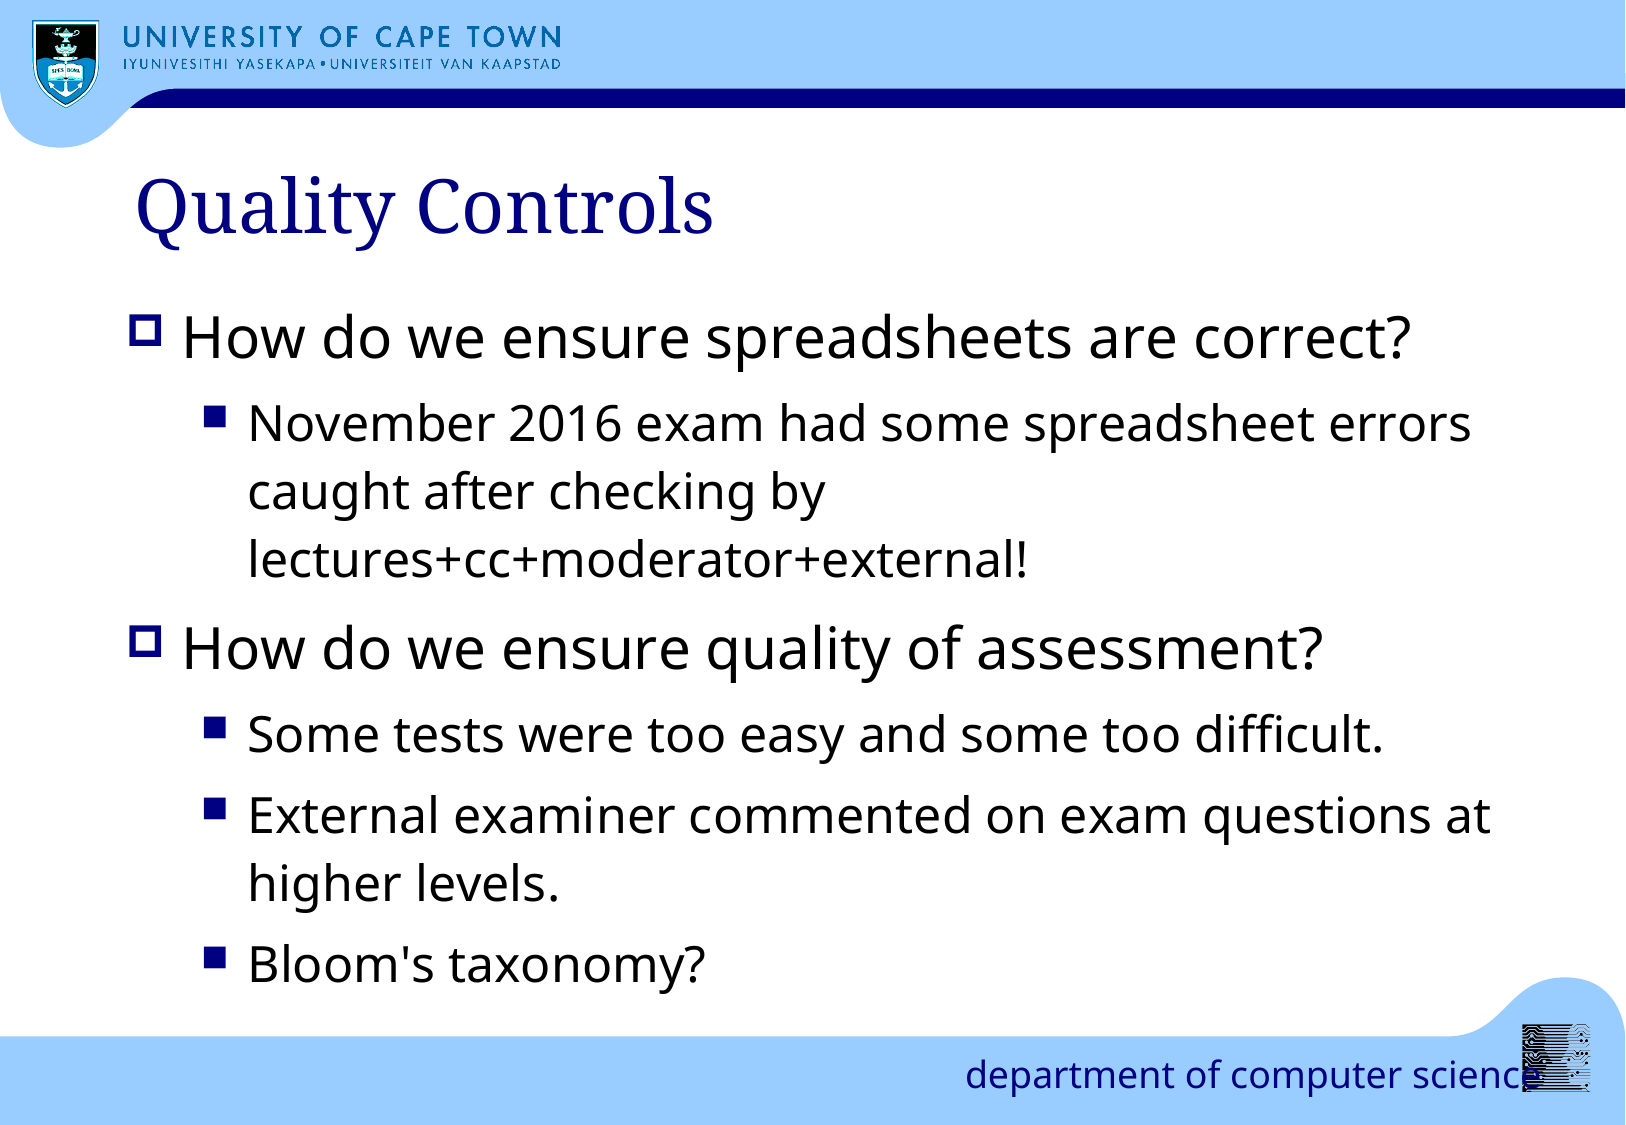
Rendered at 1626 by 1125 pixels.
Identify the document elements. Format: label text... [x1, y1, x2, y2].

title Quality Controls [134, 140, 1571, 268]
list How do we ensure spreadsheets are correct? November 2016 exam had some spreadsheet errors caught after checking by lectures+cc+moderator+external! How do we ensure quality of assessment? Some tests were too easy and some too difficult. External examiner commented on exam questions at higher levels. Bloom's taxonomy? [125, 296, 1570, 1039]
picture [120, 23, 563, 71]
picture [1522, 1024, 1591, 1092]
picture [1526, 1070, 1536, 1076]
picture [32, 20, 100, 109]
